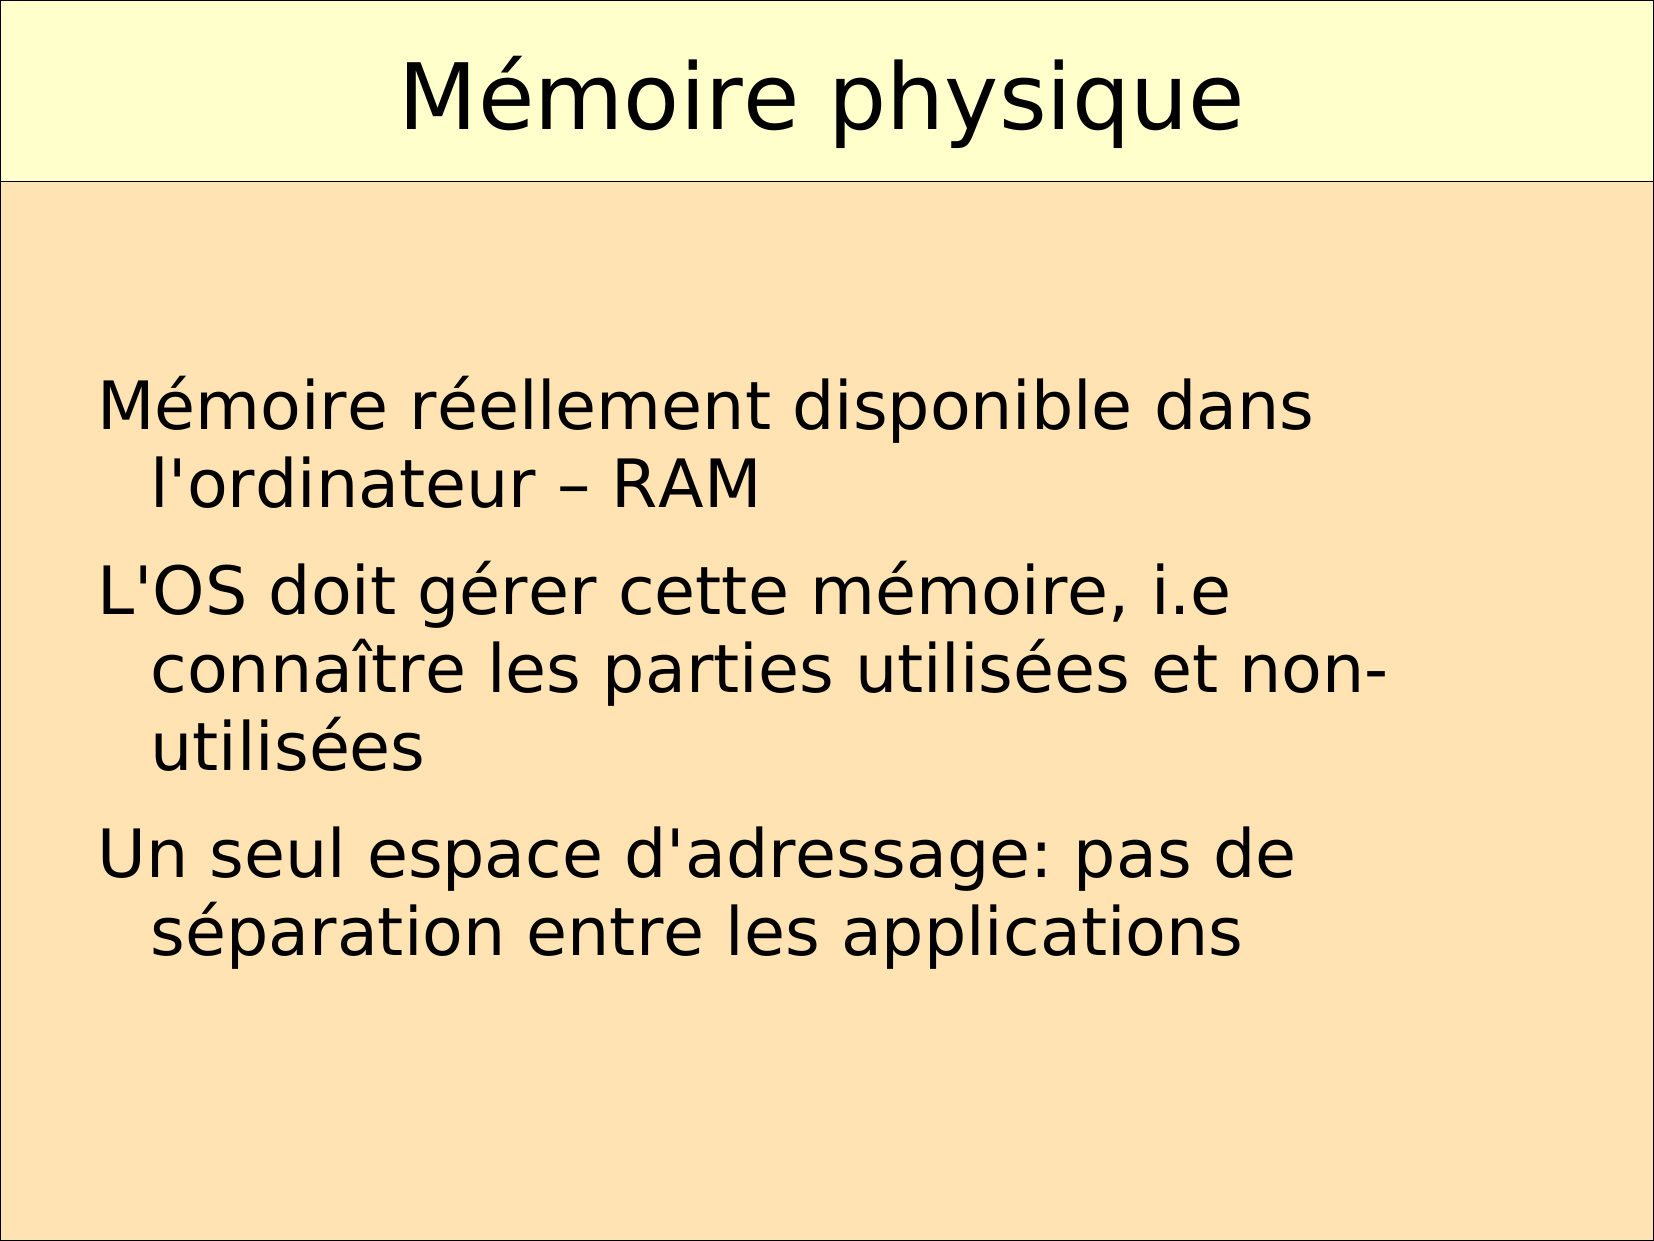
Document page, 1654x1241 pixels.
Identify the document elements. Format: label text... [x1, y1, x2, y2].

list Mémoire réellement disponible dans l'ordinateur – RAM L'OS doit gérer cette mémoire, i.e connaître les parties utilisées et non-utilisées Un seul espace d'adressage: pas de séparation entre les applications [79, 367, 1568, 979]
title Mémoire physique [114, 38, 1531, 158]
